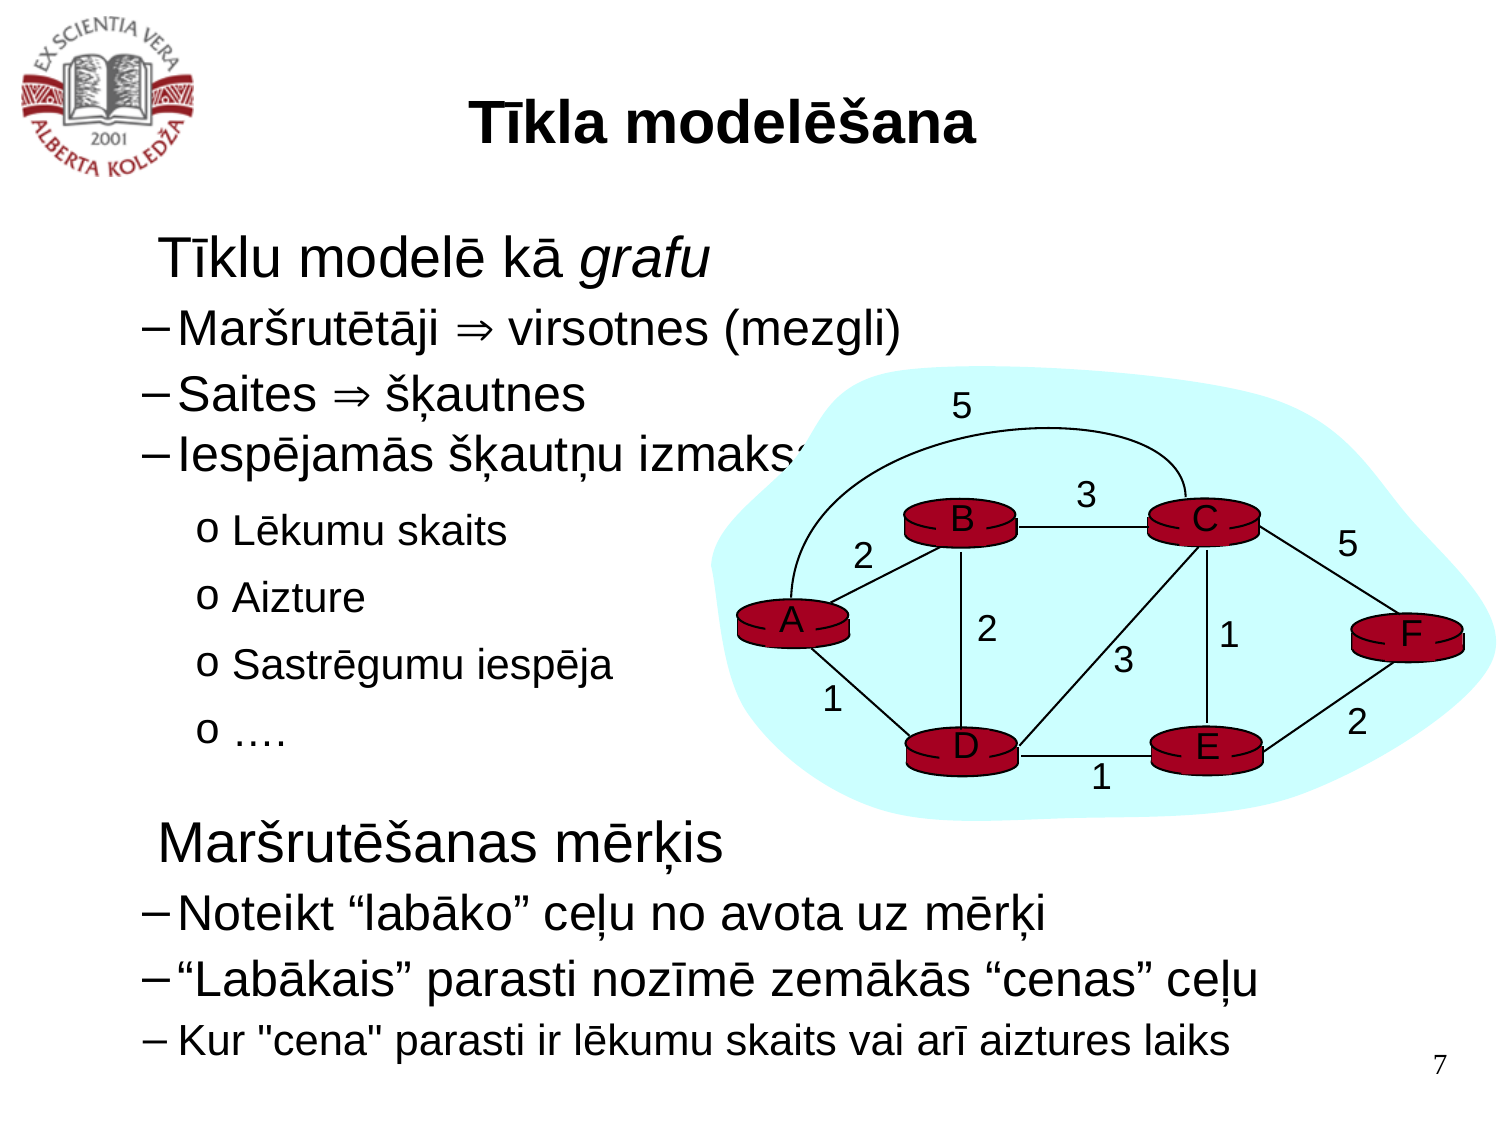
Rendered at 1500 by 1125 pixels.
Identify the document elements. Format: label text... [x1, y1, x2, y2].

text_box 1 [1076, 744, 1127, 805]
text_box 1 [1204, 602, 1255, 663]
text_box D [937, 713, 995, 775]
text_box 3 [1098, 627, 1149, 688]
text_box C [1177, 485, 1234, 547]
text_box 1 [807, 666, 858, 728]
picture [21, 16, 194, 177]
text_box F [1385, 601, 1439, 662]
text_box 3 [1061, 462, 1112, 523]
text_box 2 [838, 523, 889, 585]
text_box <skaitlis> [1312, 1037, 1463, 1101]
list Tīklu modelē kā grafu Maršrutētāji  virsotnes (mezgli) Saites  šķautnes Iespējamās šķautņu izmaksas Lēkumu skaits Aizture Sastrēgumu iespēja …. Maršrutēšanas mērķis Noteikt “labāko” ceļu no avota uz mērķi “Labākais” parasti nozīmē zemākās “cenas” ceļu Kur "cena" parasti ir lēkumu skaits vai arī aiztures laiks [75, 212, 1438, 1075]
text_box [711, 366, 1497, 821]
text_box B [935, 485, 990, 547]
text_box A [764, 587, 820, 648]
text_box 2 [962, 596, 1013, 657]
text_box 5 [1322, 511, 1374, 573]
text_box 5 [936, 373, 988, 435]
title Tīkla modelēšana [50, 62, 1374, 175]
text_box 2 [1332, 689, 1383, 751]
text_box E [1180, 714, 1236, 775]
